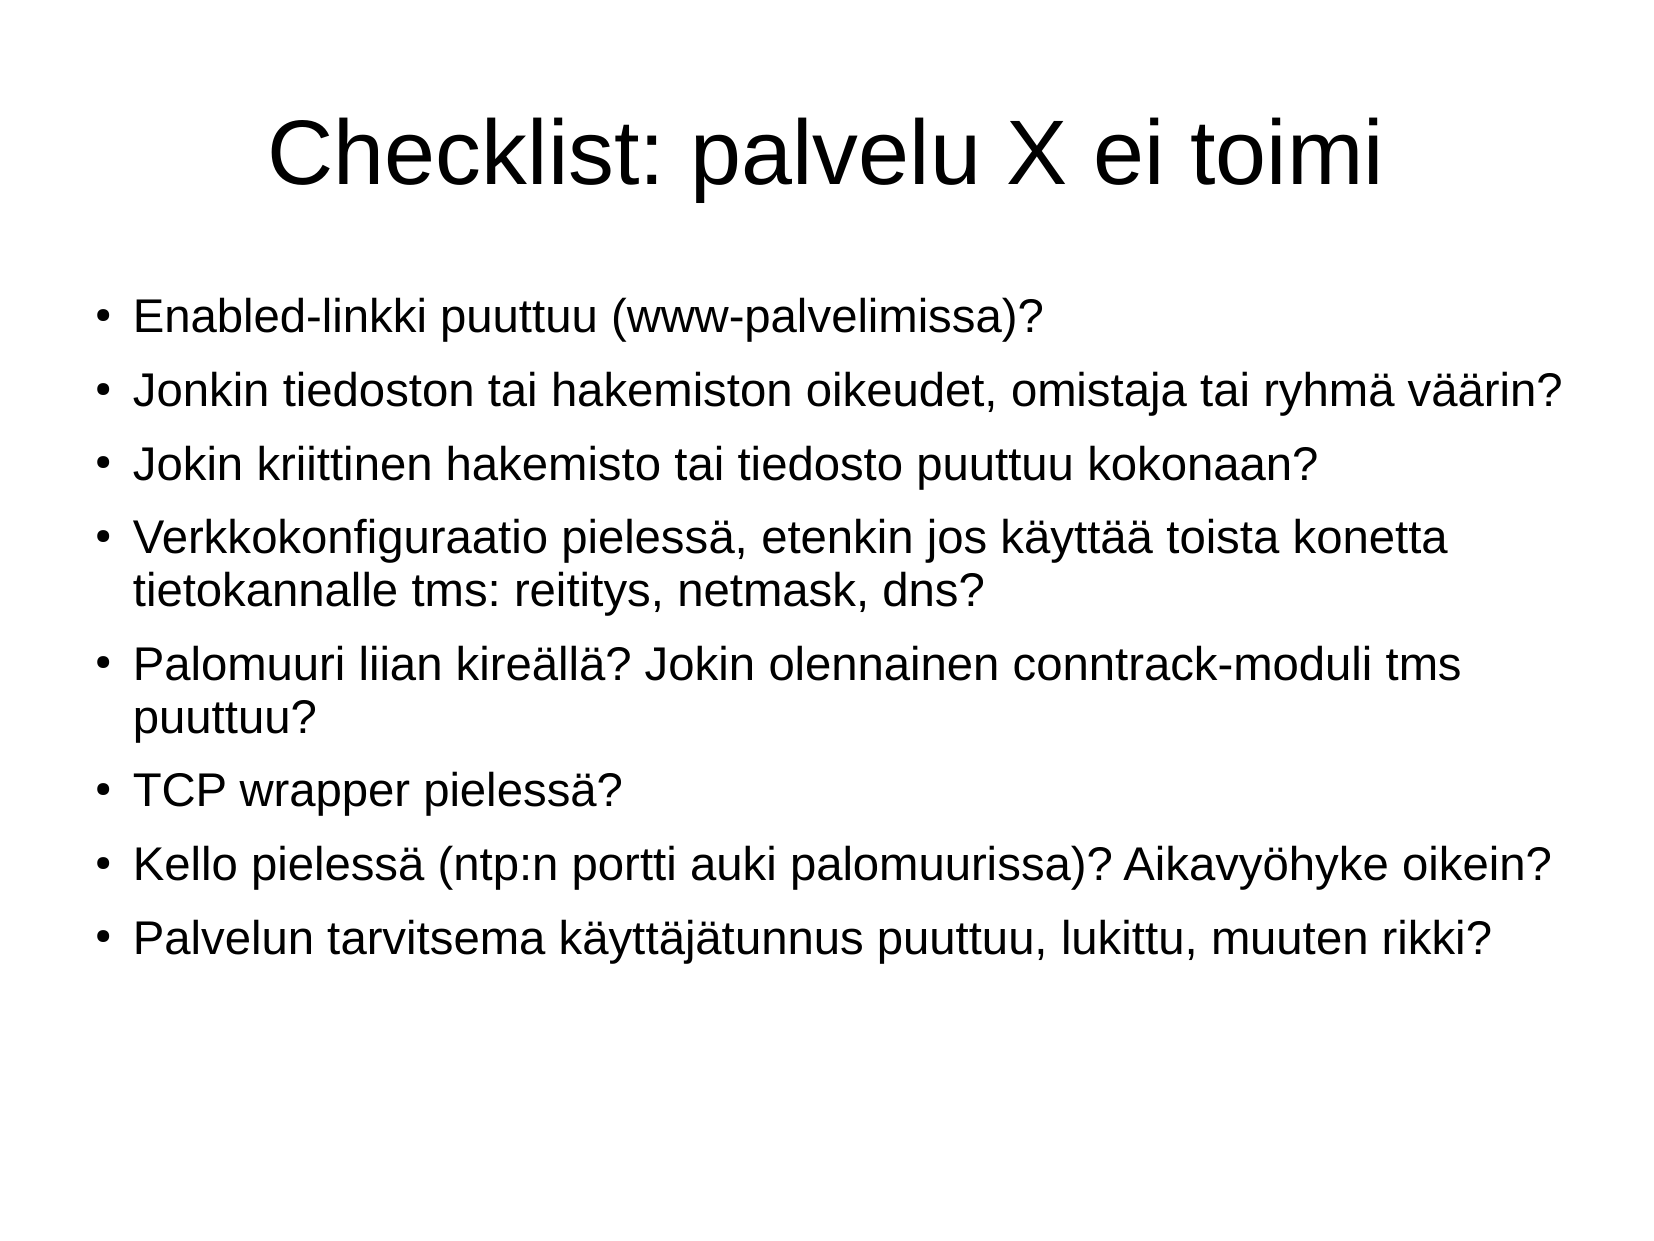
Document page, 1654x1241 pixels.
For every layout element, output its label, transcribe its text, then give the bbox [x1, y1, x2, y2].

title Checklist: palvelu X ei toimi [82, 49, 1571, 257]
list Enabled-linkki puuttuu (www-palvelimissa)? Jonkin tiedoston tai hakemiston oikeudet, omistaja tai ryhmä väärin? Jokin kriittinen hakemisto tai tiedosto puuttuu kokonaan? Verkkokonfiguraatio pielessä, etenkin jos käyttää toista konetta tietokannalle tms: reititys, netmask, dns? Palomuuri liian kireällä? Jokin olennainen conntrack-moduli tms puuttuu? TCP wrapper pielessä? Kello pielessä (ntp:n portti auki palomuurissa)? Aikavyöhyke oikein? Palvelun tarvitsema käyttäjätunnus puuttuu, lukittu, muuten rikki? [82, 290, 1571, 1010]
